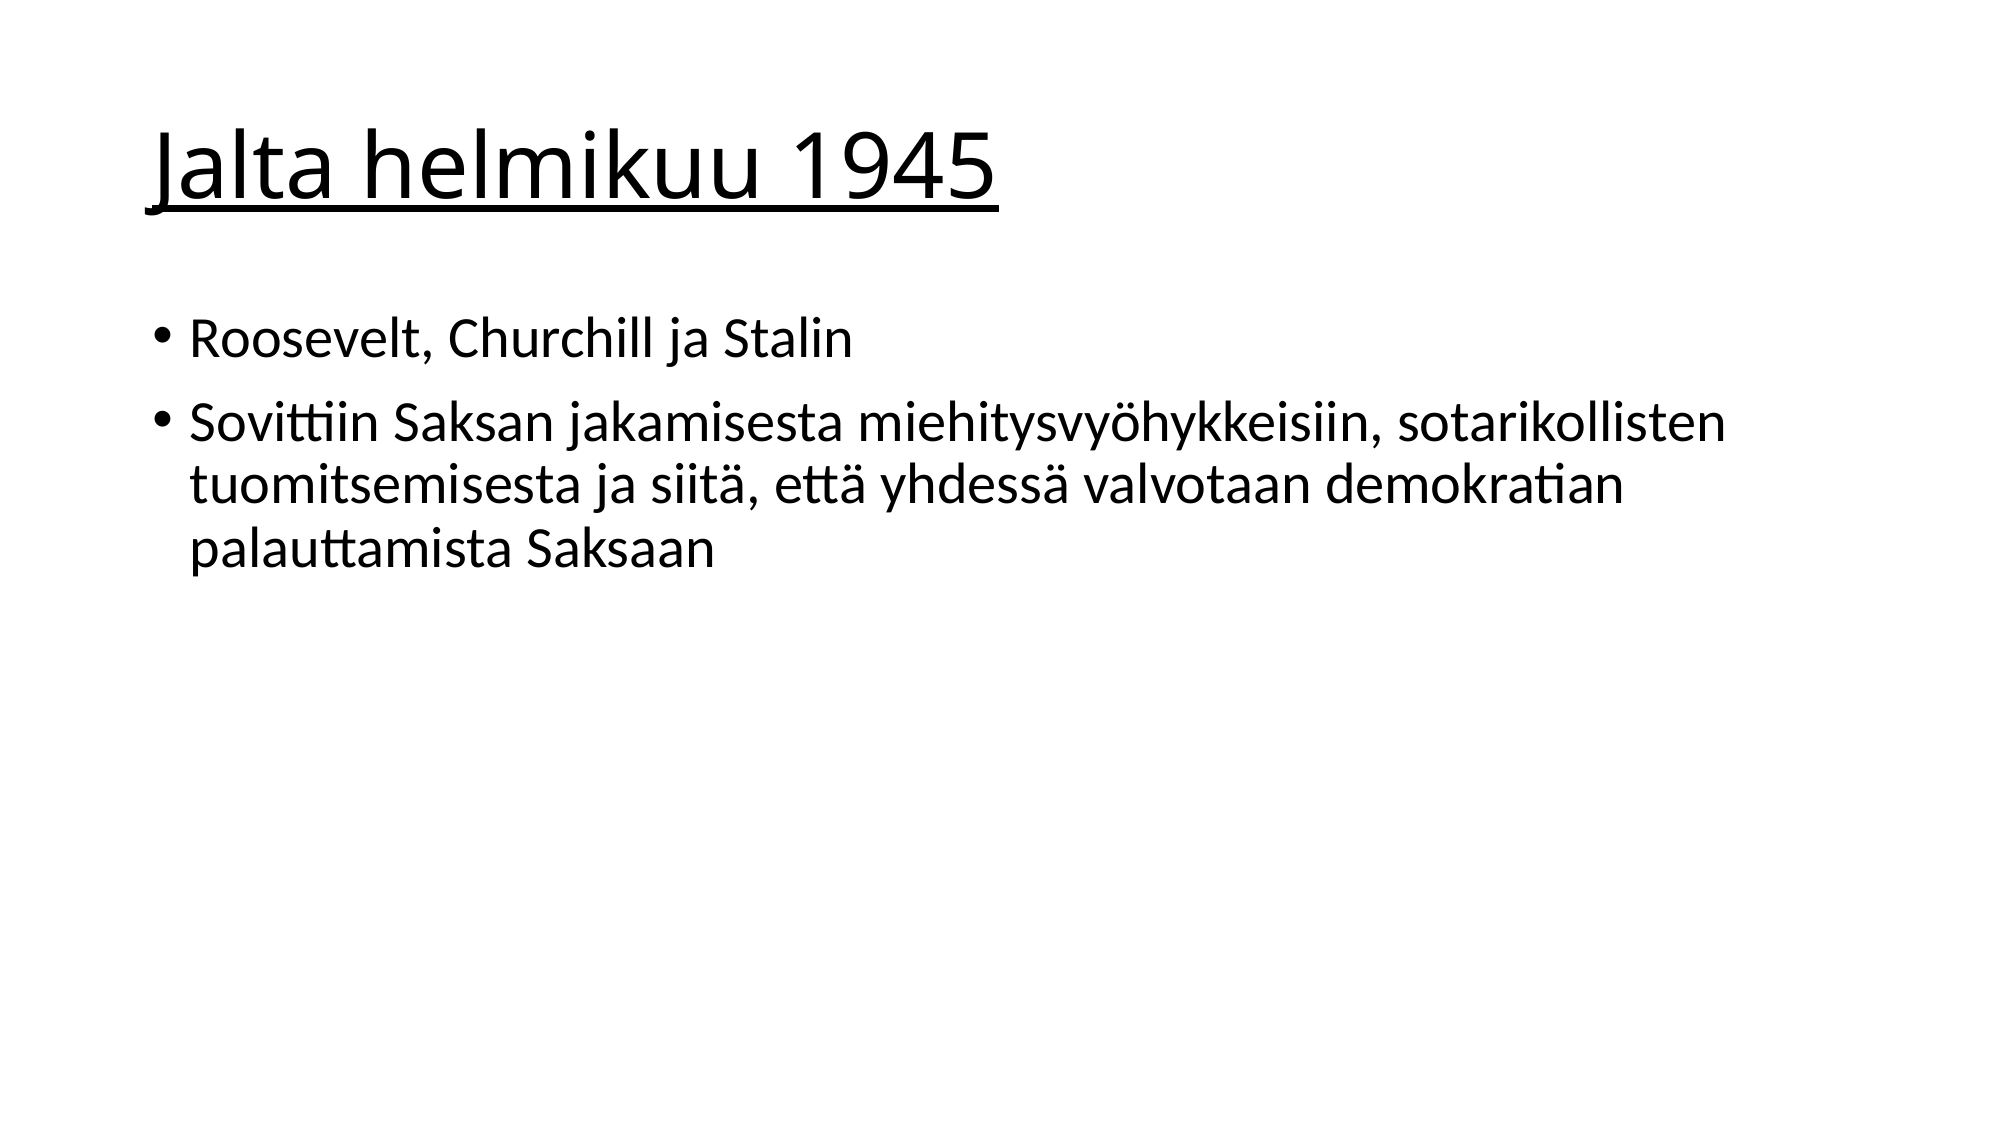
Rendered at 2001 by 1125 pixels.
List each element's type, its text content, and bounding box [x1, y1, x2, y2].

list Roosevelt, Churchill ja Stalin Sovittiin Saksan jakamisesta miehitysvyöhykkeisiin, sotarikollisten tuomitsemisesta ja siitä, että yhdessä valvotaan demokratian palauttamista Saksaan [137, 299, 1863, 1014]
title Jalta helmikuu 1945 [137, 59, 1863, 278]
